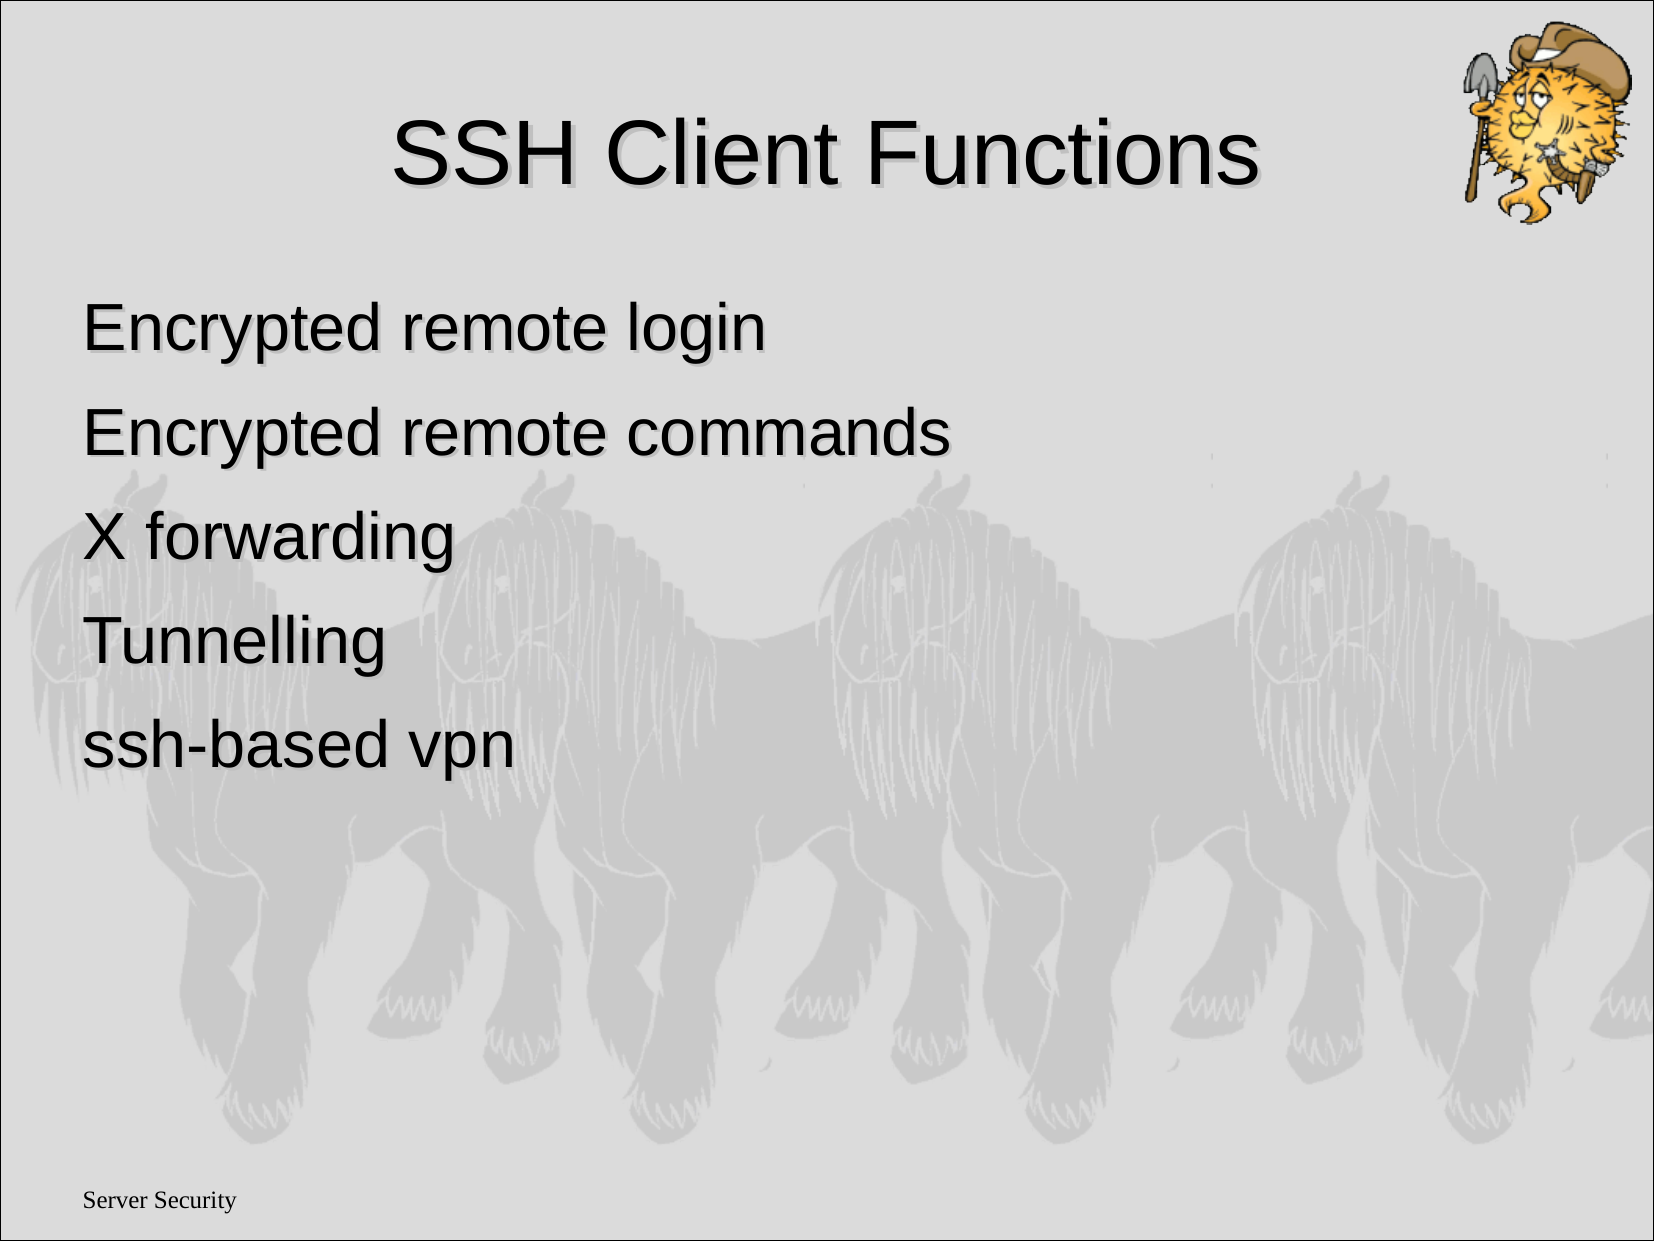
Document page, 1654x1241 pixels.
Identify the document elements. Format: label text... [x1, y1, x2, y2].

picture [1462, 20, 1632, 225]
list Encrypted remote login Encrypted remote commands X forwarding Tunnelling ssh-based vpn [82, 290, 1571, 1109]
title SSH Client Functions [82, 49, 1571, 257]
